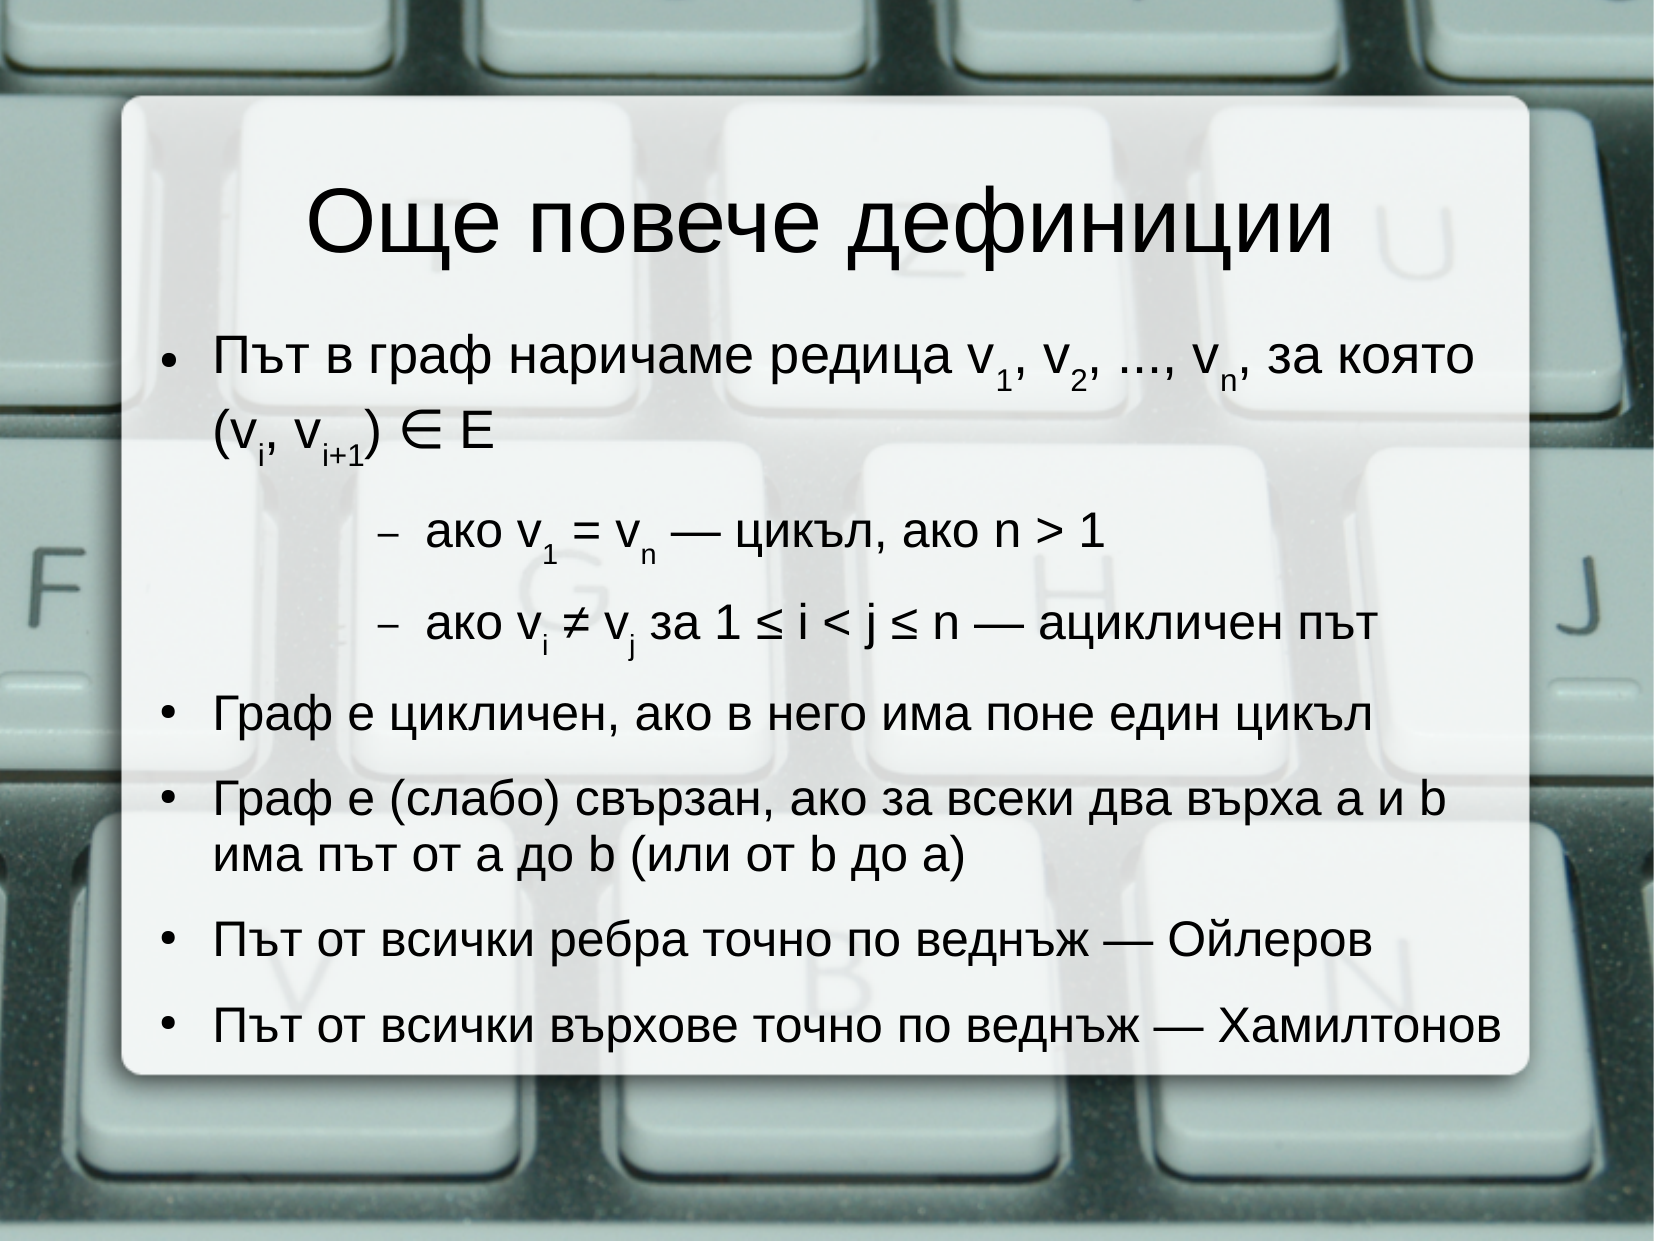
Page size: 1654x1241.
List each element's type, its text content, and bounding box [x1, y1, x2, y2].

list Път в граф наричаме редица v1, v2, ..., vn, за която (vi, vi+1) ∈ E ако v1 = vn — цикъл, ако n > 1 ако vi ≠ vj за 1 ≤ i < j ≤ n — ацикличен път Граф е цикличен, ако в него има поне един цикъл Граф е (слабо) свързан, ако за всеки два върха a и b има път от a до b (или от b до a) Път от всички ребра точно по веднъж — Ойлеров Път от всички върхове точно по веднъж — Хамилтонов [141, 324, 1512, 1057]
picture [0, 0, 1654, 1241]
title Още повече дефиниции [135, 117, 1506, 325]
